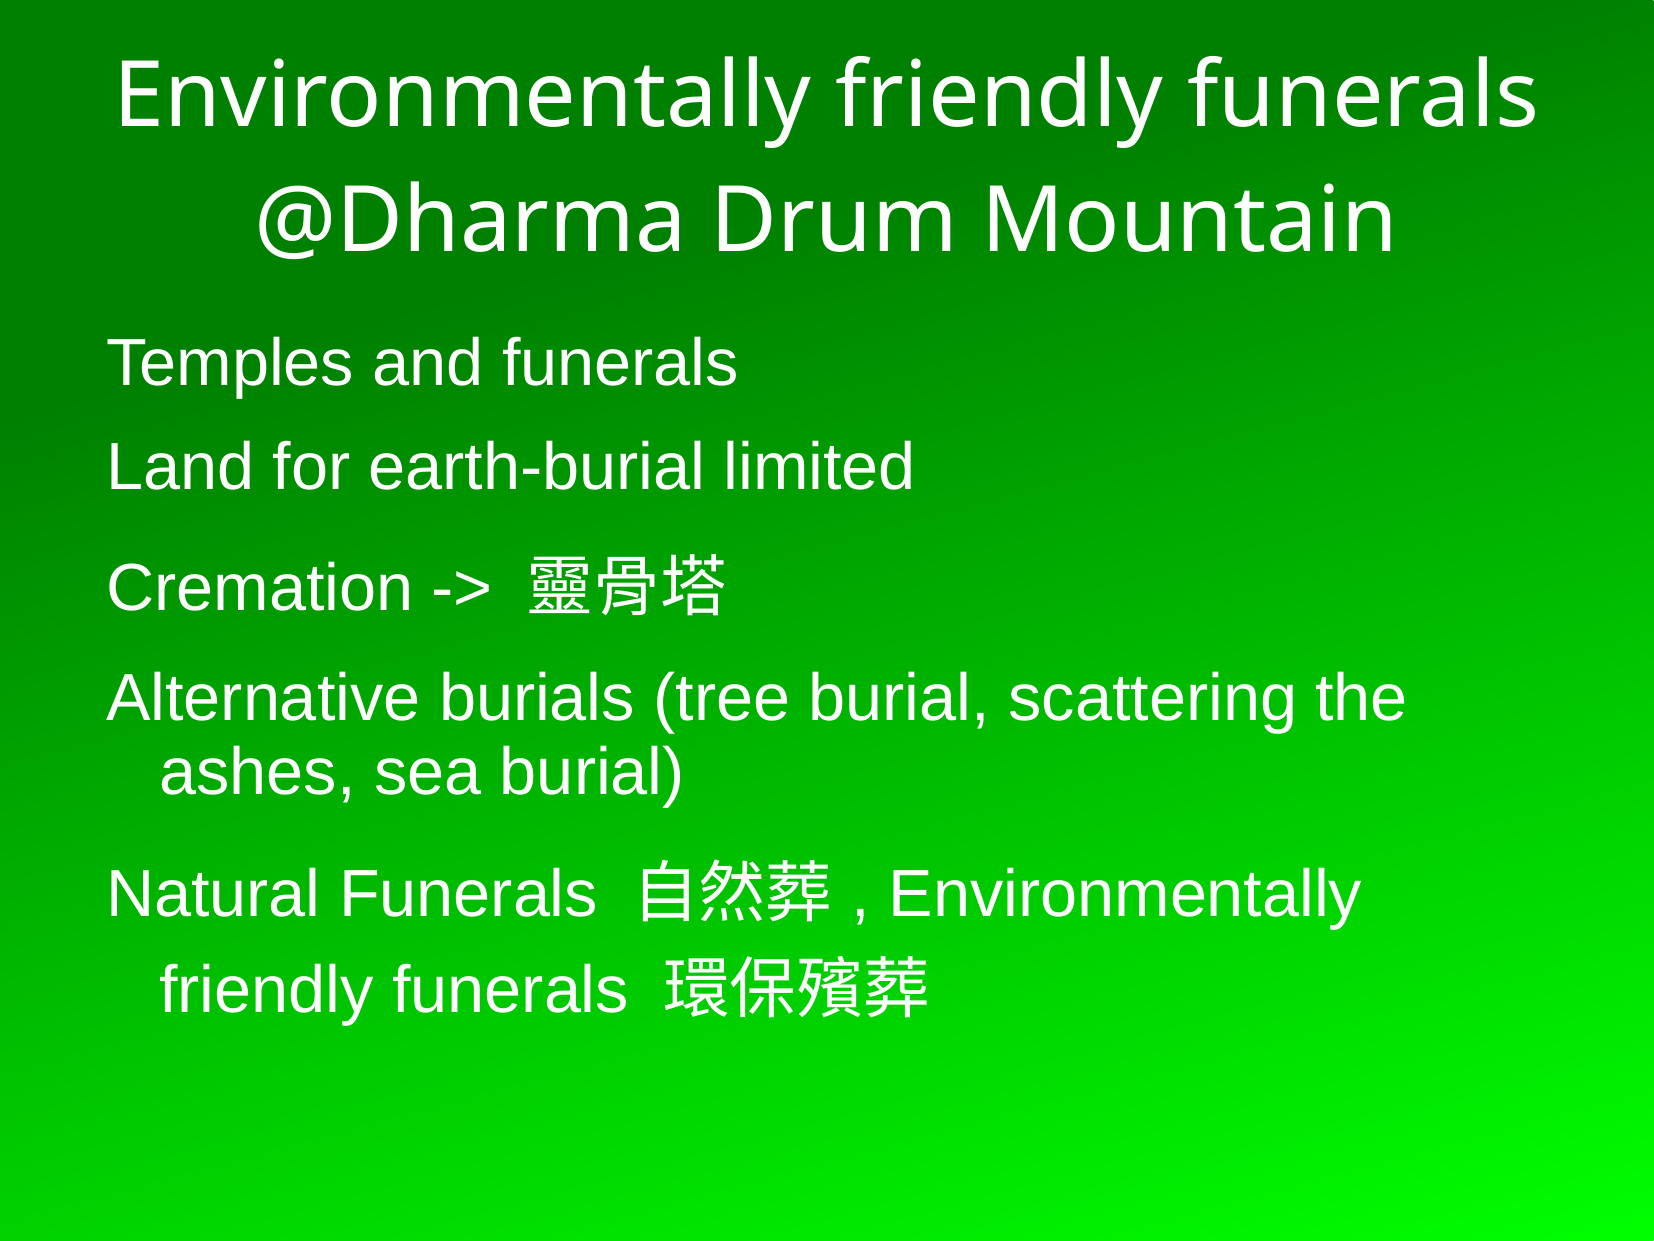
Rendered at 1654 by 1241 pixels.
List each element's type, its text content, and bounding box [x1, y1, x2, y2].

title Environmentally friendly funerals @Dharma Drum Mountain [82, 30, 1571, 276]
list Temples and funerals Land for earth-burial limited Cremation -> 靈骨塔 Alternative burials (tree burial, scattering the ashes, sea burial) Natural Funerals 自然葬, Environmentally friendly funerals 環保殯葬 [88, 324, 1577, 1129]
